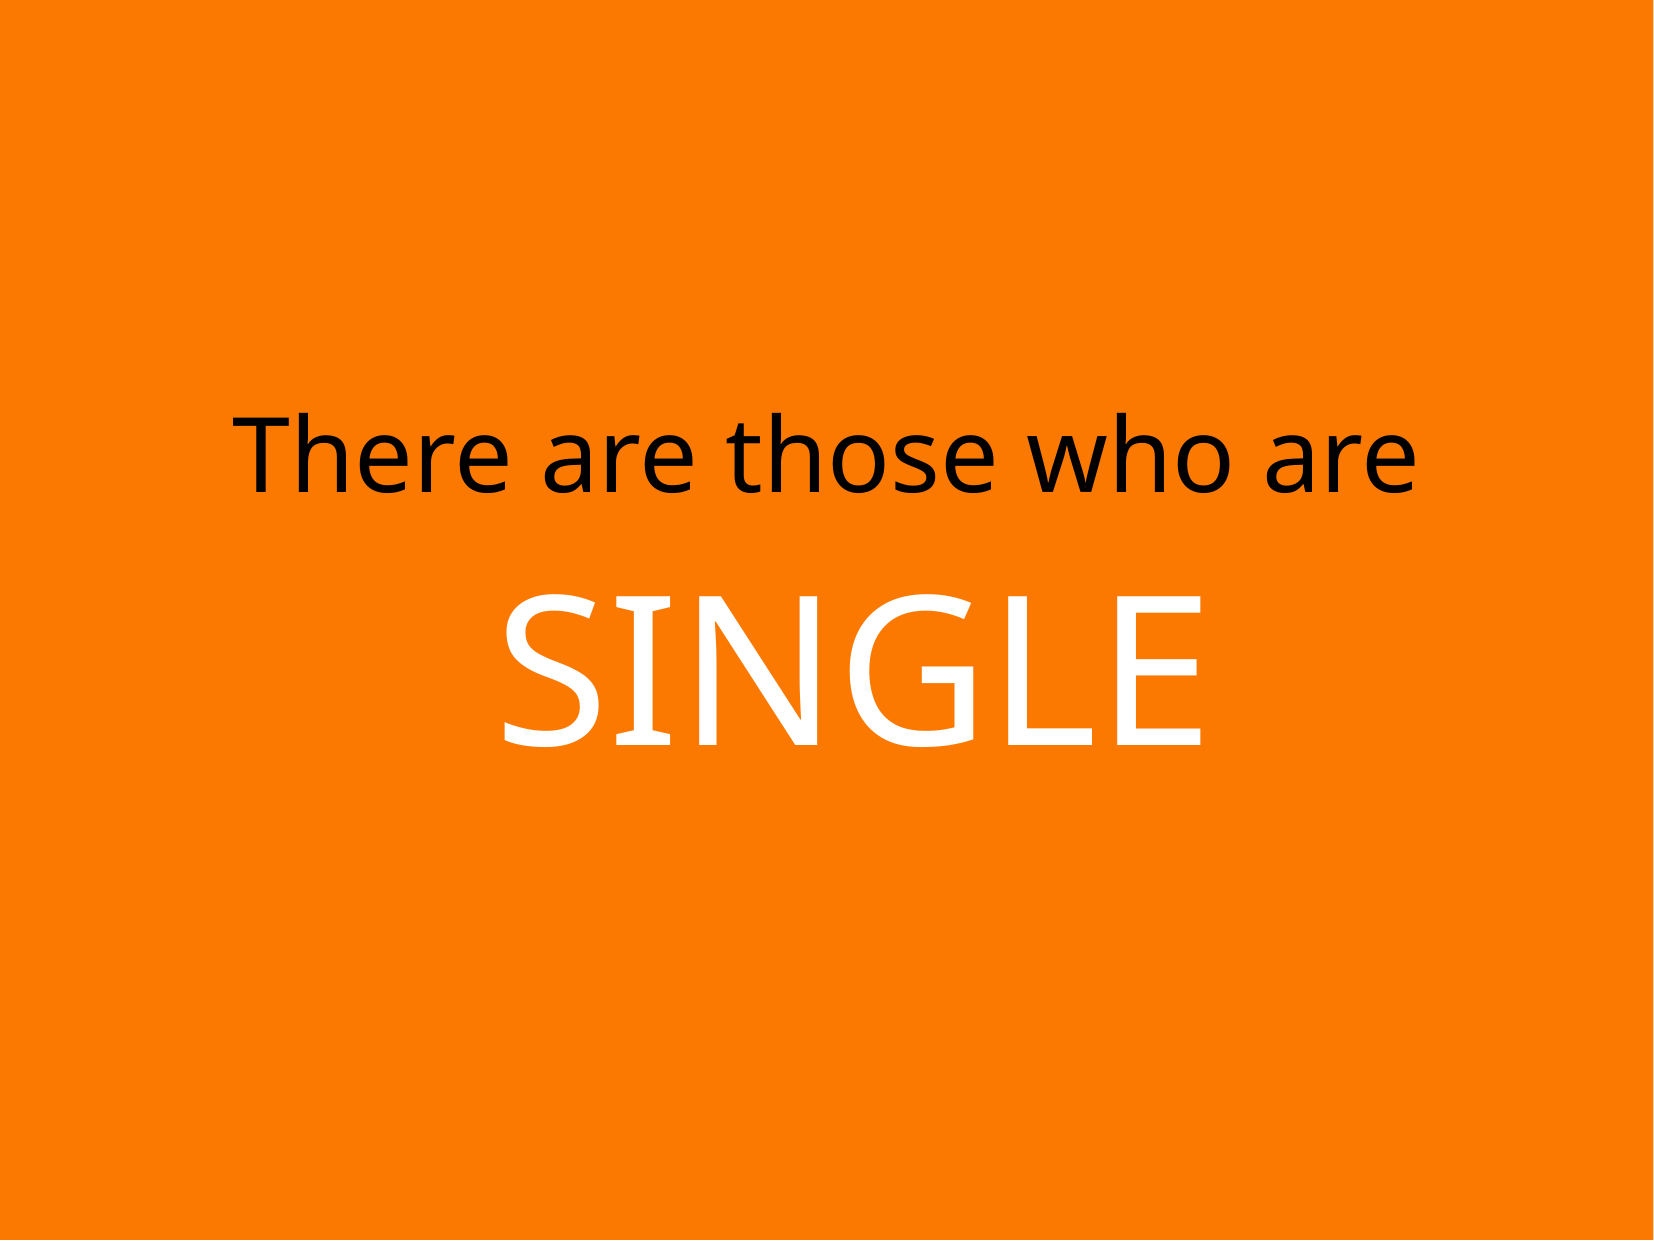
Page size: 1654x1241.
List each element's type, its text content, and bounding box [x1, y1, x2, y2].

text_box There are those who are SINGLE [0, 374, 1654, 814]
